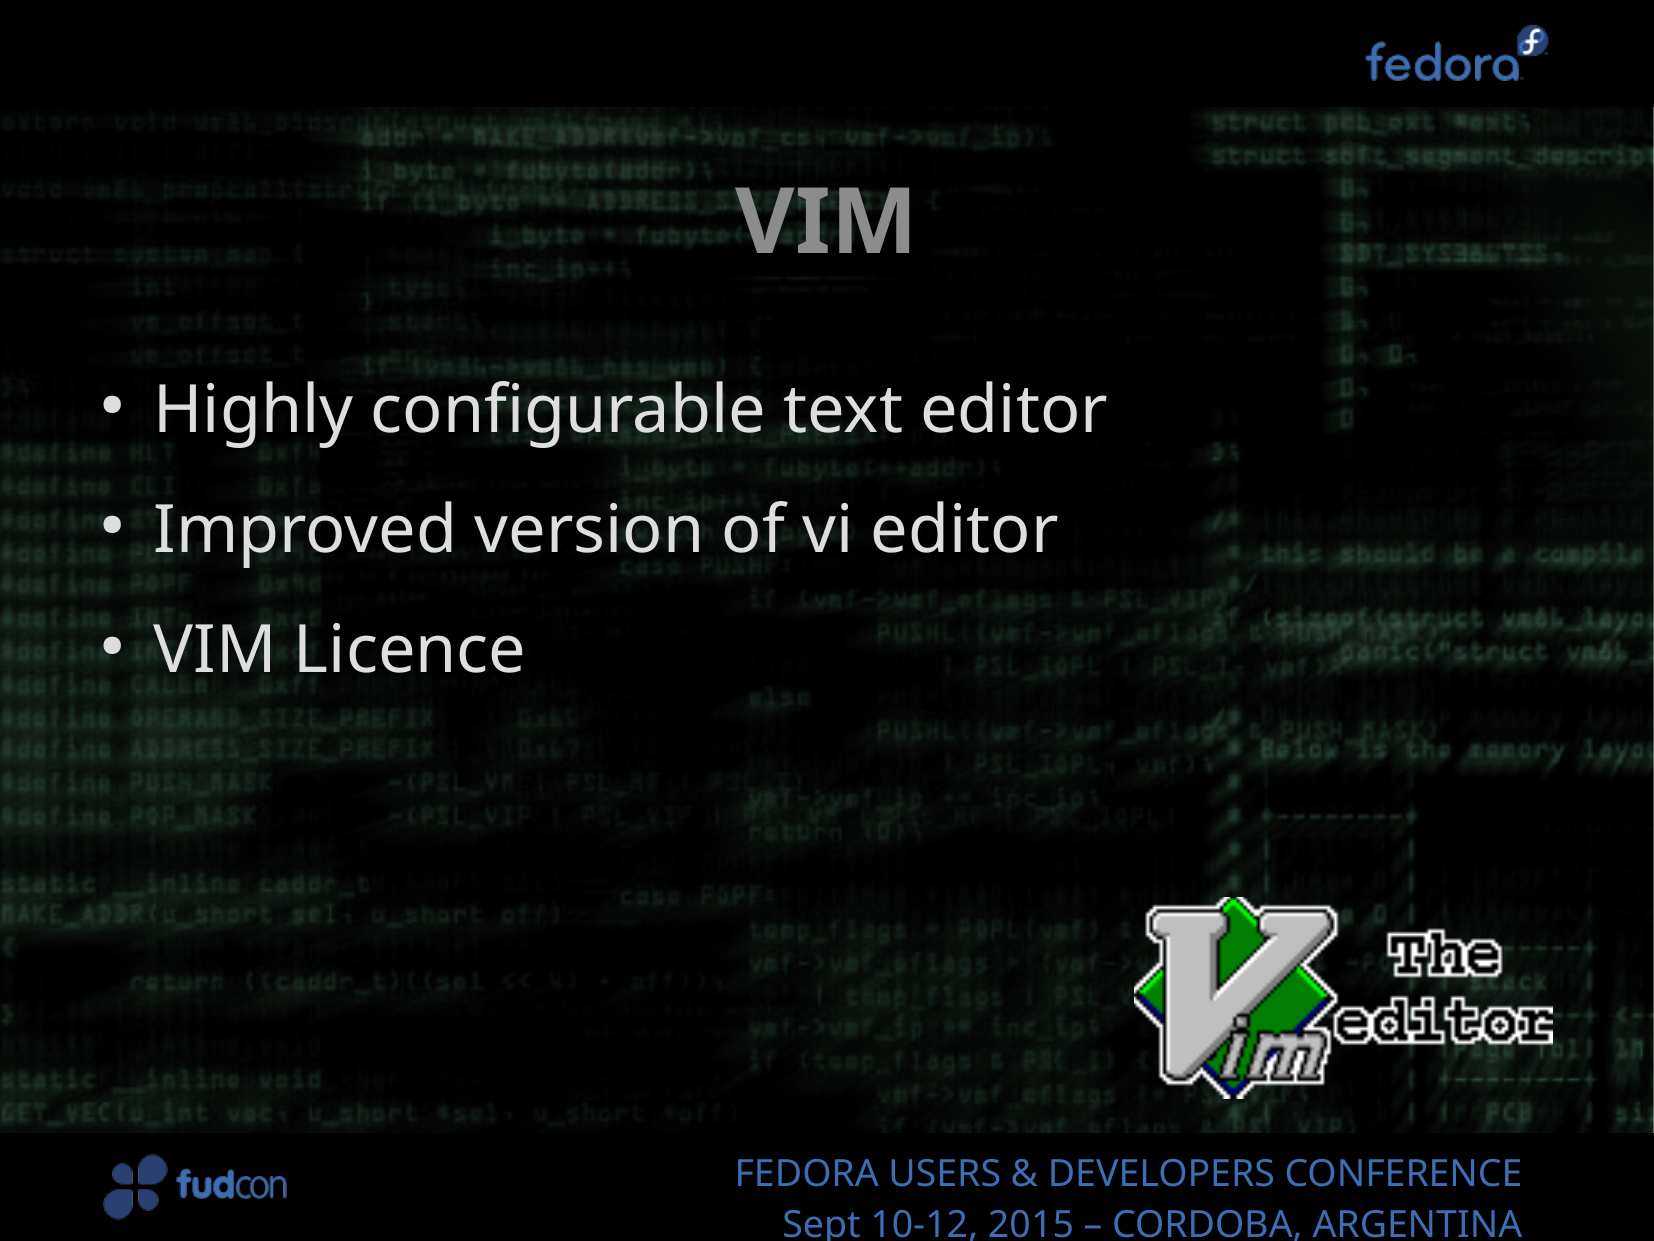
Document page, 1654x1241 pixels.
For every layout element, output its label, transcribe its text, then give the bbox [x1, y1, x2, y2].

title VIM [82, 114, 1571, 322]
picture [0, 0, 1654, 1241]
list Highly configurable text editor Improved version of vi editor VIM Licence [82, 361, 1571, 1081]
